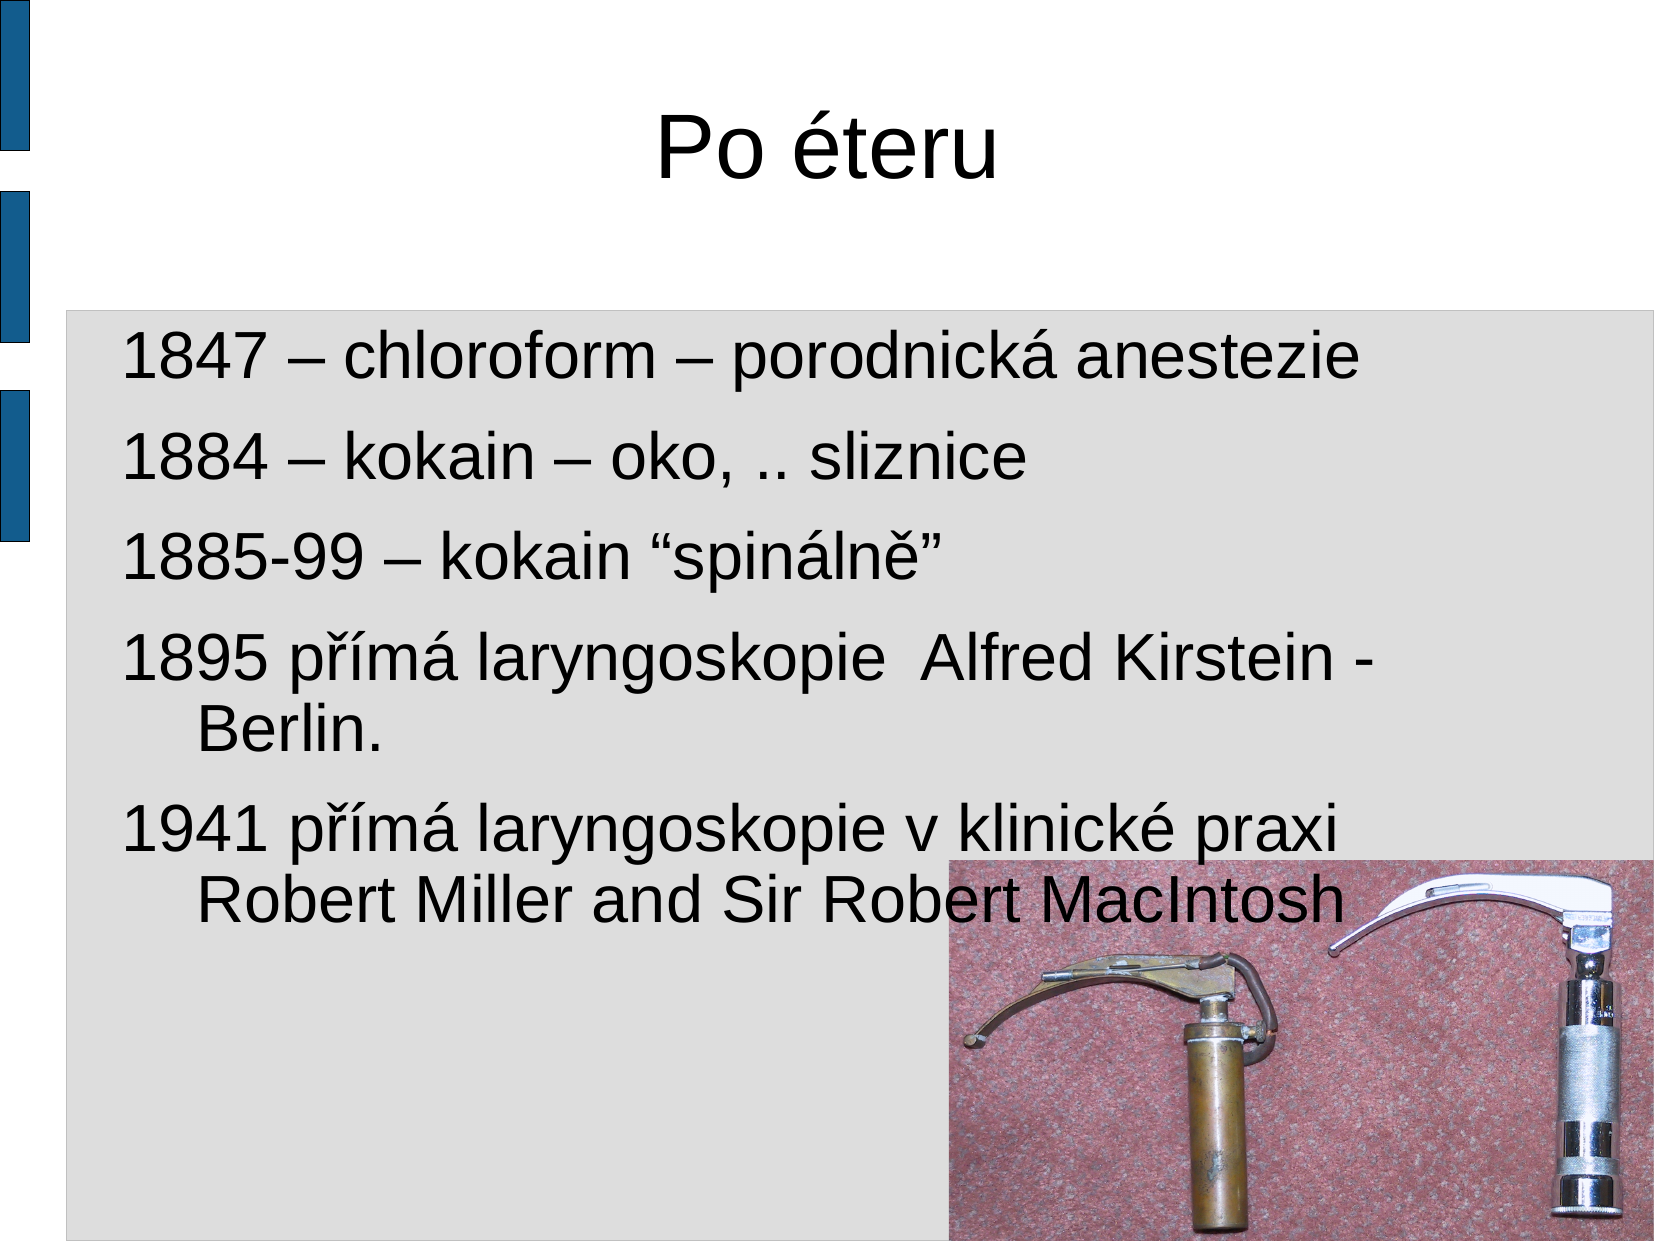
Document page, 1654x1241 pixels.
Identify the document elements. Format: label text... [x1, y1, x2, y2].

list 1847 – chloroform – porodnická anestezie 1884 – kokain – oko, .. sliznice 1885-99 – kokain “spinálně” 1895 přímá laryngoskopie Alfred Kirstein - Berlin. 1941 přímá laryngoskopie v klinické praxi Robert Miller and Sir Robert MacIntosh [121, 322, 1561, 1133]
picture [948, 860, 1654, 1241]
title Po éteru [121, 46, 1534, 254]
